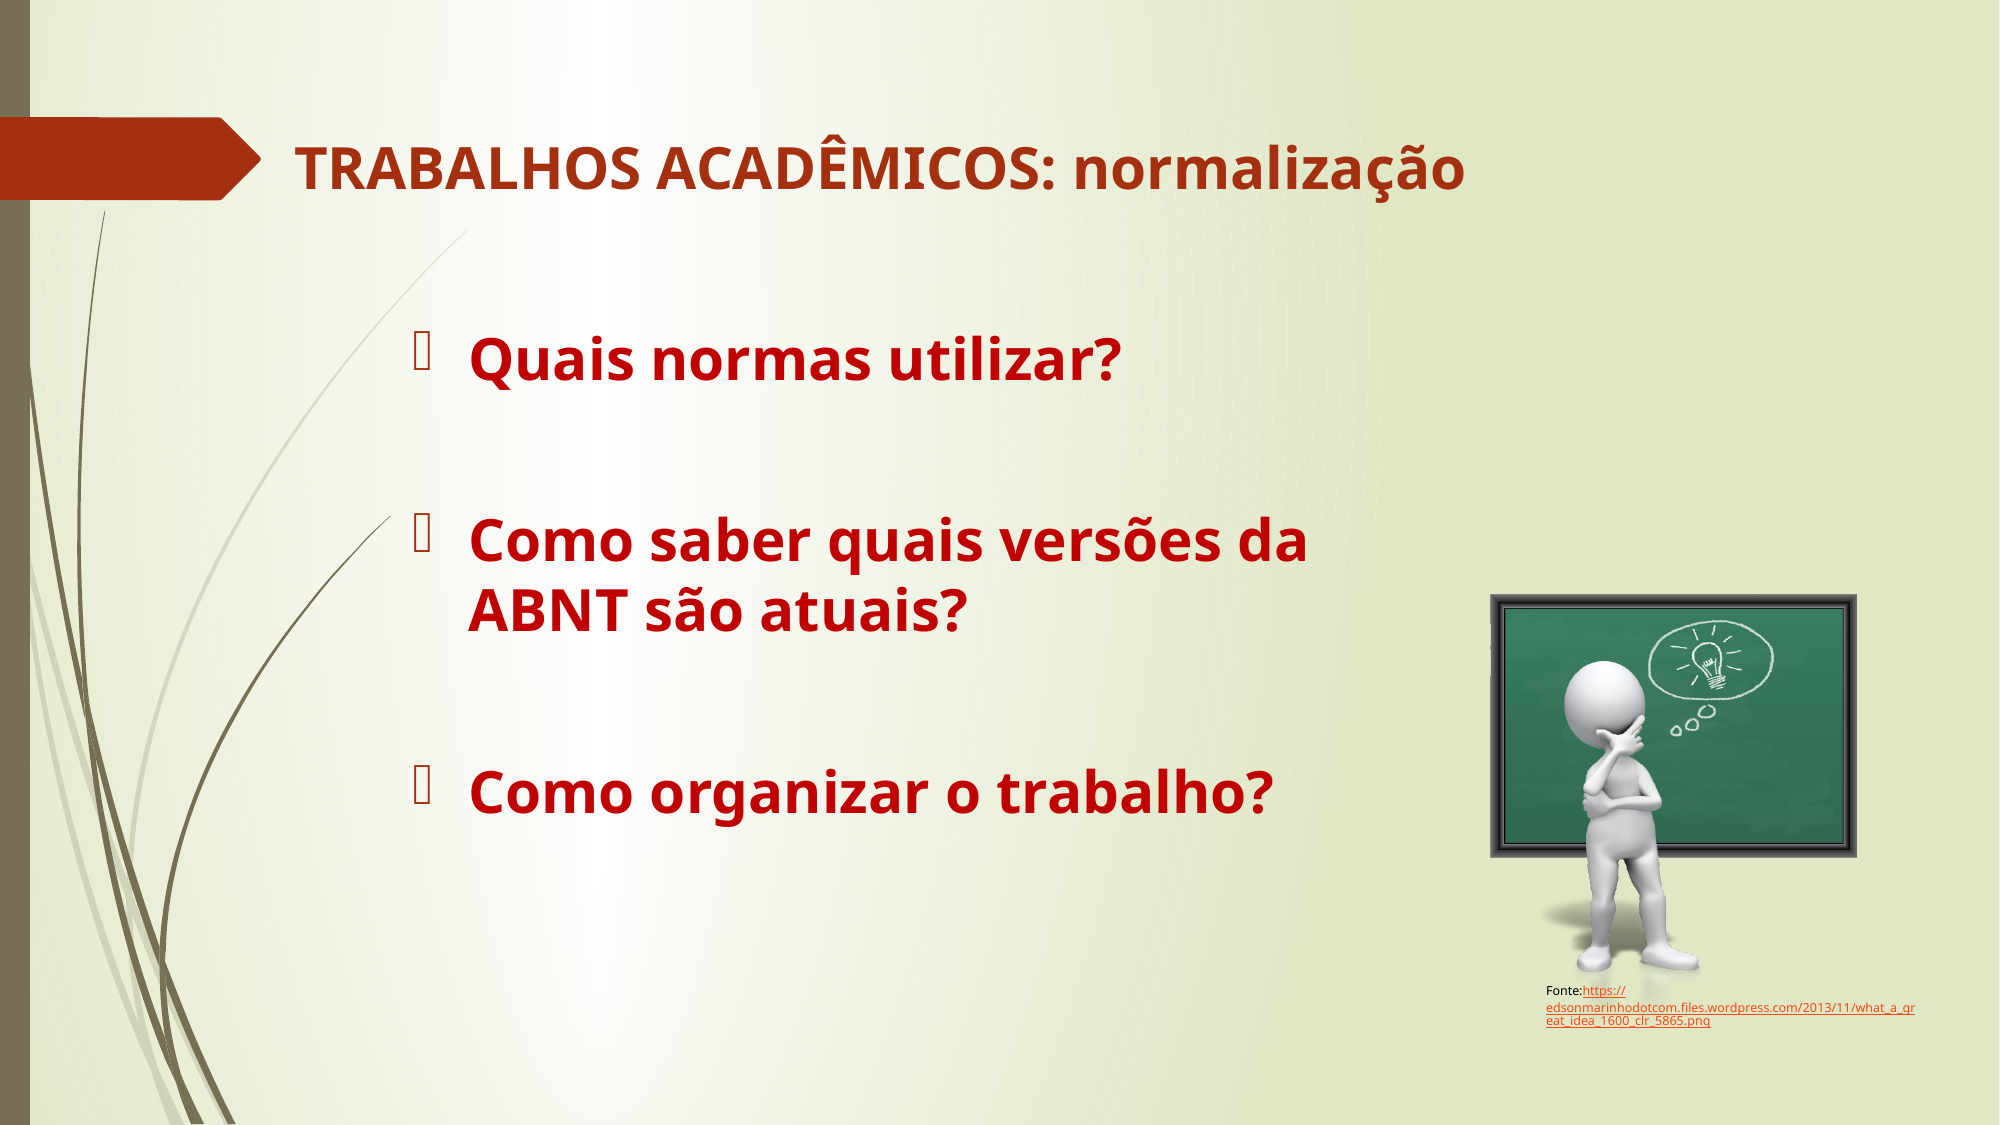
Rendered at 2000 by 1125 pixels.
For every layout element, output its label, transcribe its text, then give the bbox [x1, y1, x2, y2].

text_box TRABALHOS ACADÊMICOS: normalização [279, 123, 1854, 214]
text_box Fonte:https://edsonmarinhodotcom.files.wordpress.com/2013/11/what_a_great_idea_1600_clr_5865.png [1531, 975, 1933, 1040]
picture [1484, 591, 1863, 1024]
list Quais normas utilizar? Como saber quais versões da ABNT são atuais? Como organizar o trabalho? [397, 314, 1414, 917]
